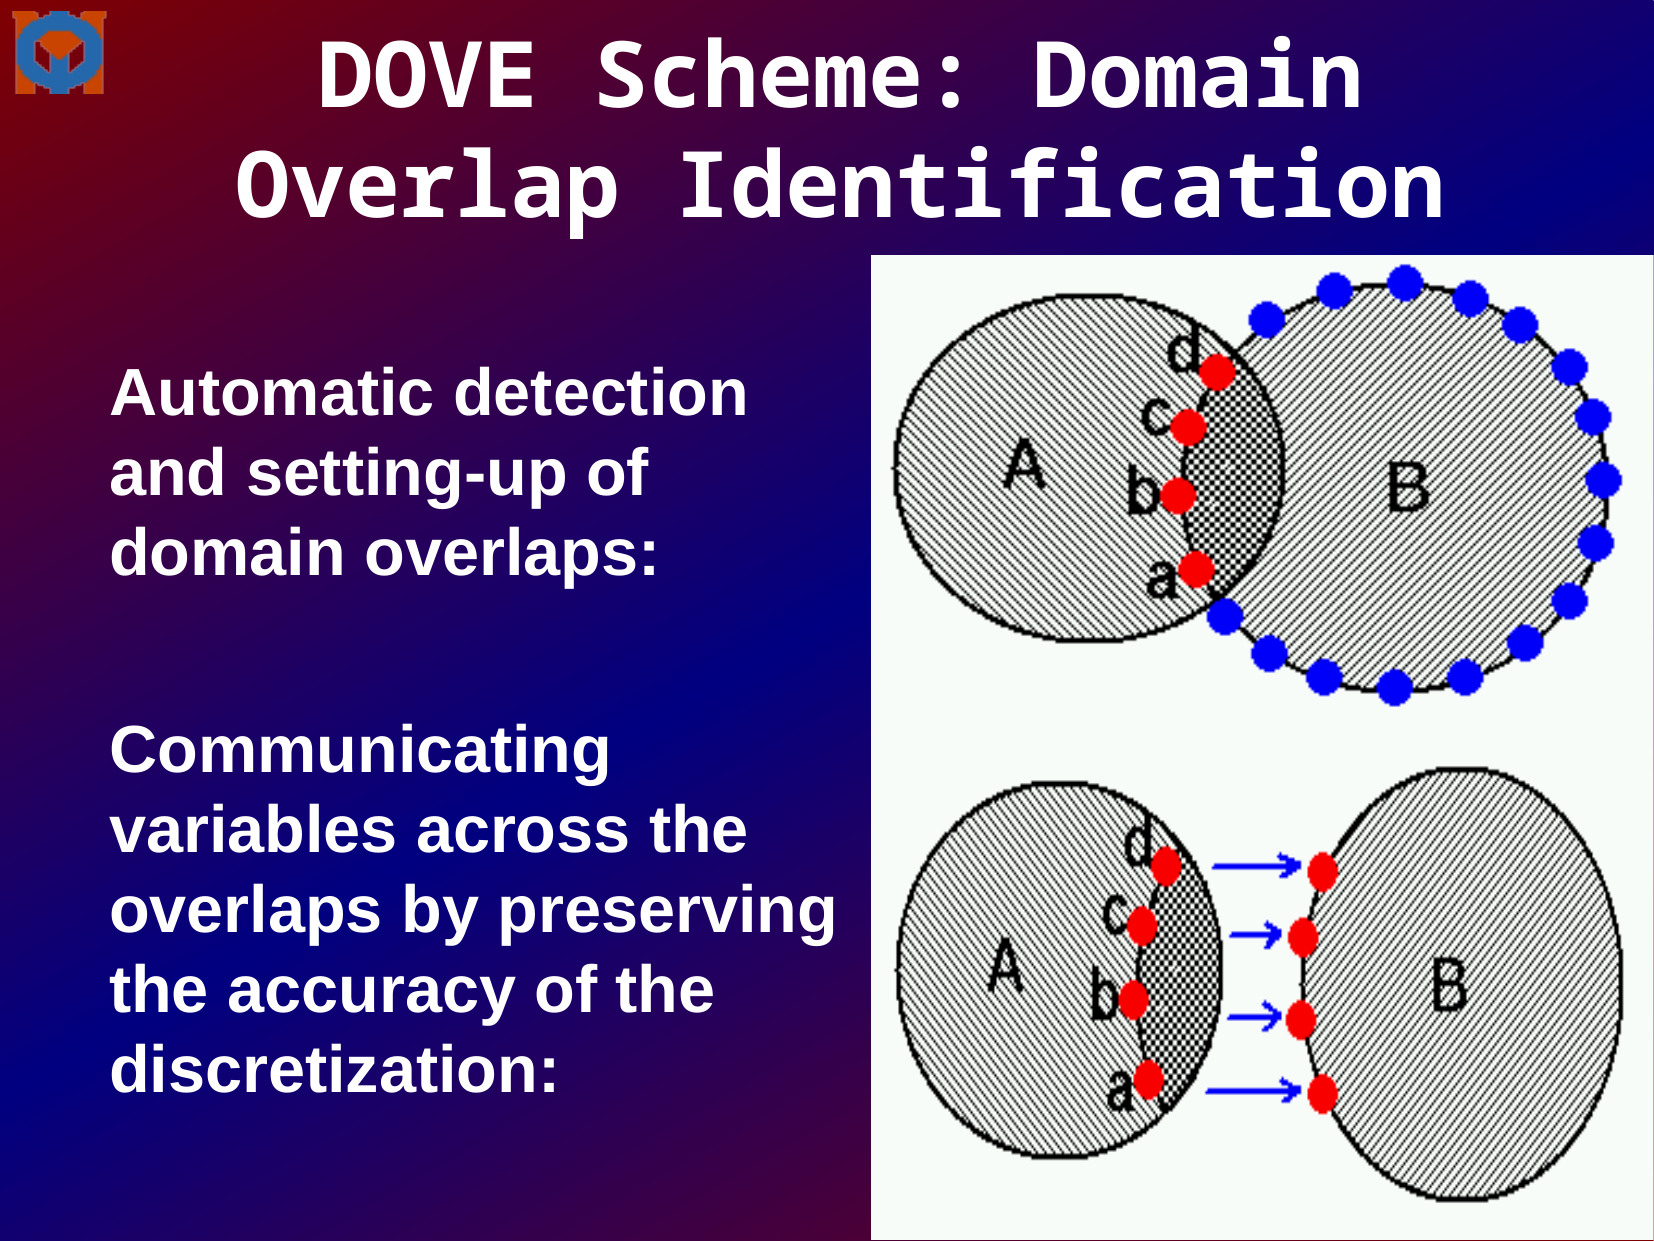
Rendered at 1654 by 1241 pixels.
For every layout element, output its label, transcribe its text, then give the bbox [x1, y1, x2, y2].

text_box Communicating variables across the overlaps by preserving the accuracy of the discretization: [109, 705, 853, 1106]
text_box Automatic detection and setting-up of domain overlaps: [109, 348, 811, 589]
picture [871, 255, 1654, 1241]
picture [11, 11, 110, 95]
title DOVE Scheme: Domain Overlap Identification [134, 15, 1547, 236]
